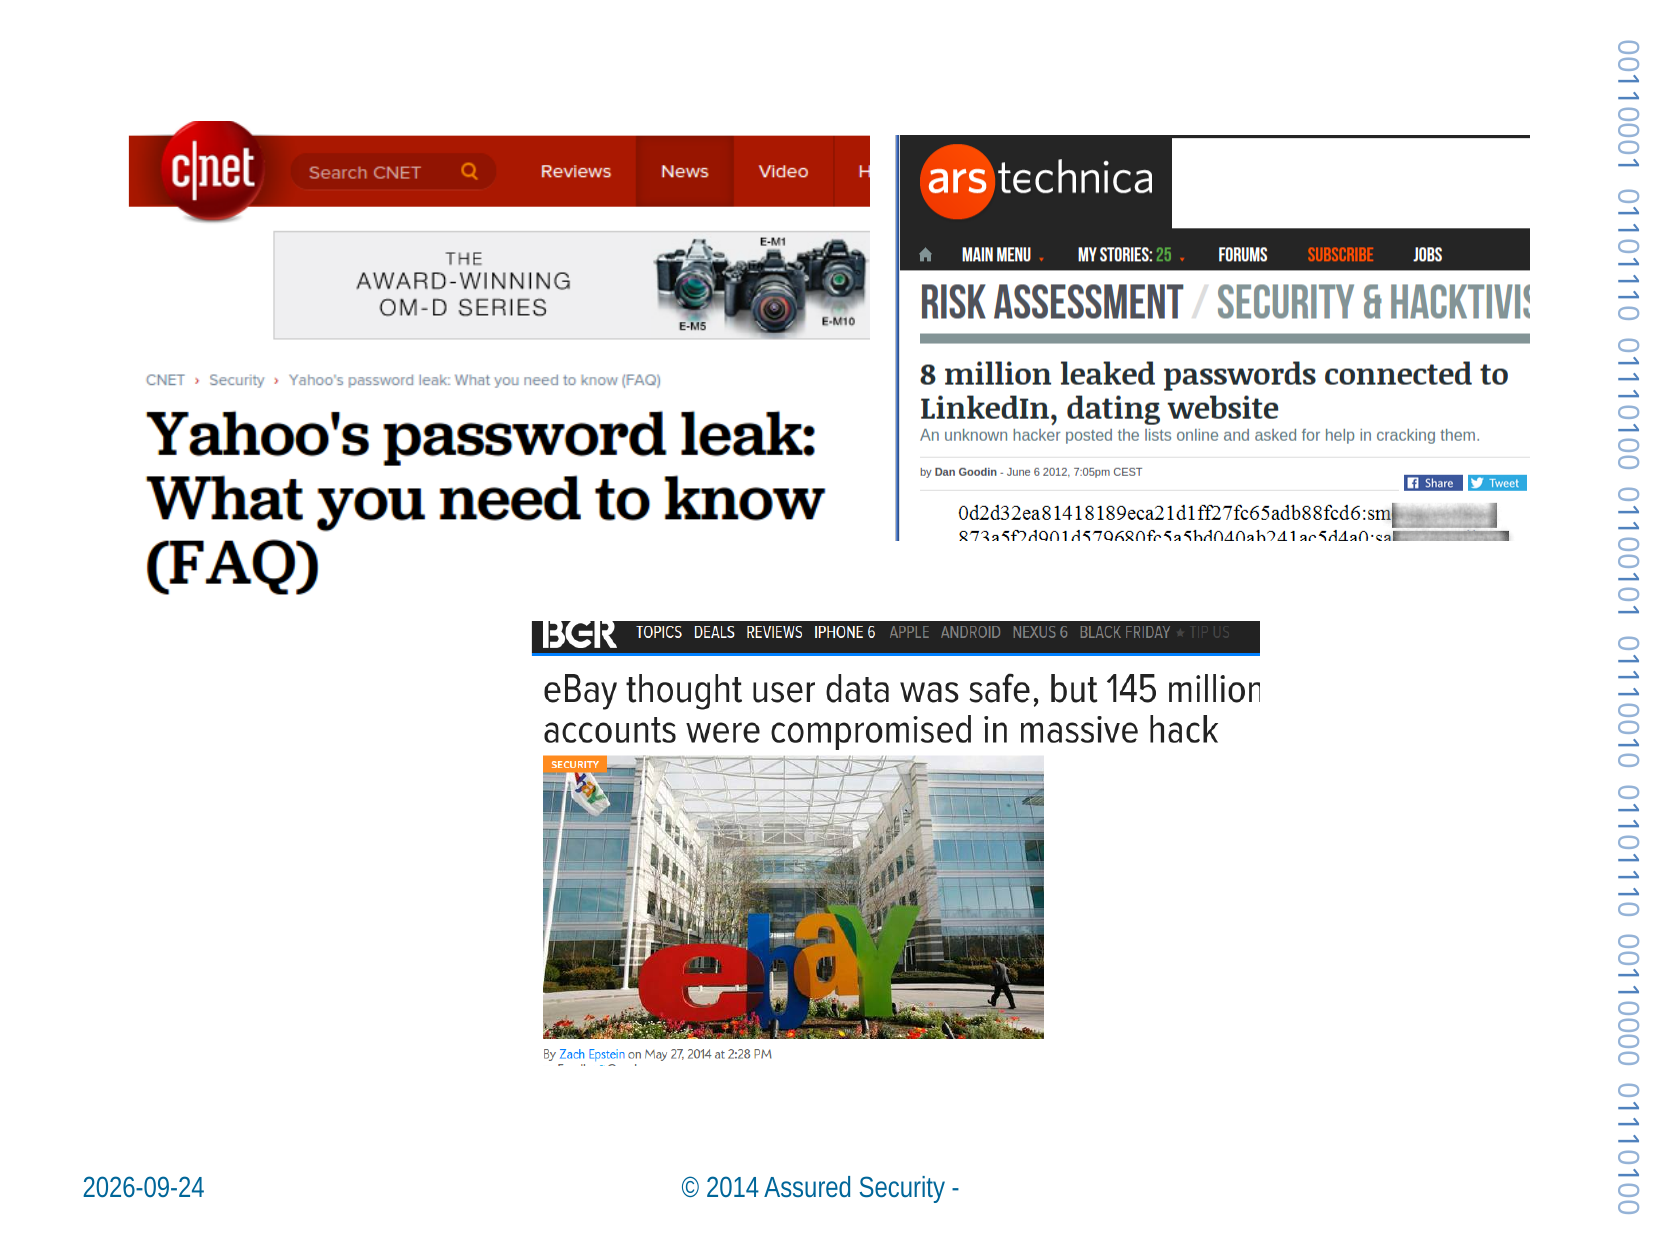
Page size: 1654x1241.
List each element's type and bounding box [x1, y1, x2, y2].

picture [531, 621, 1261, 1066]
picture [128, 121, 871, 601]
picture [895, 135, 1531, 541]
picture [693, 1178, 698, 1189]
